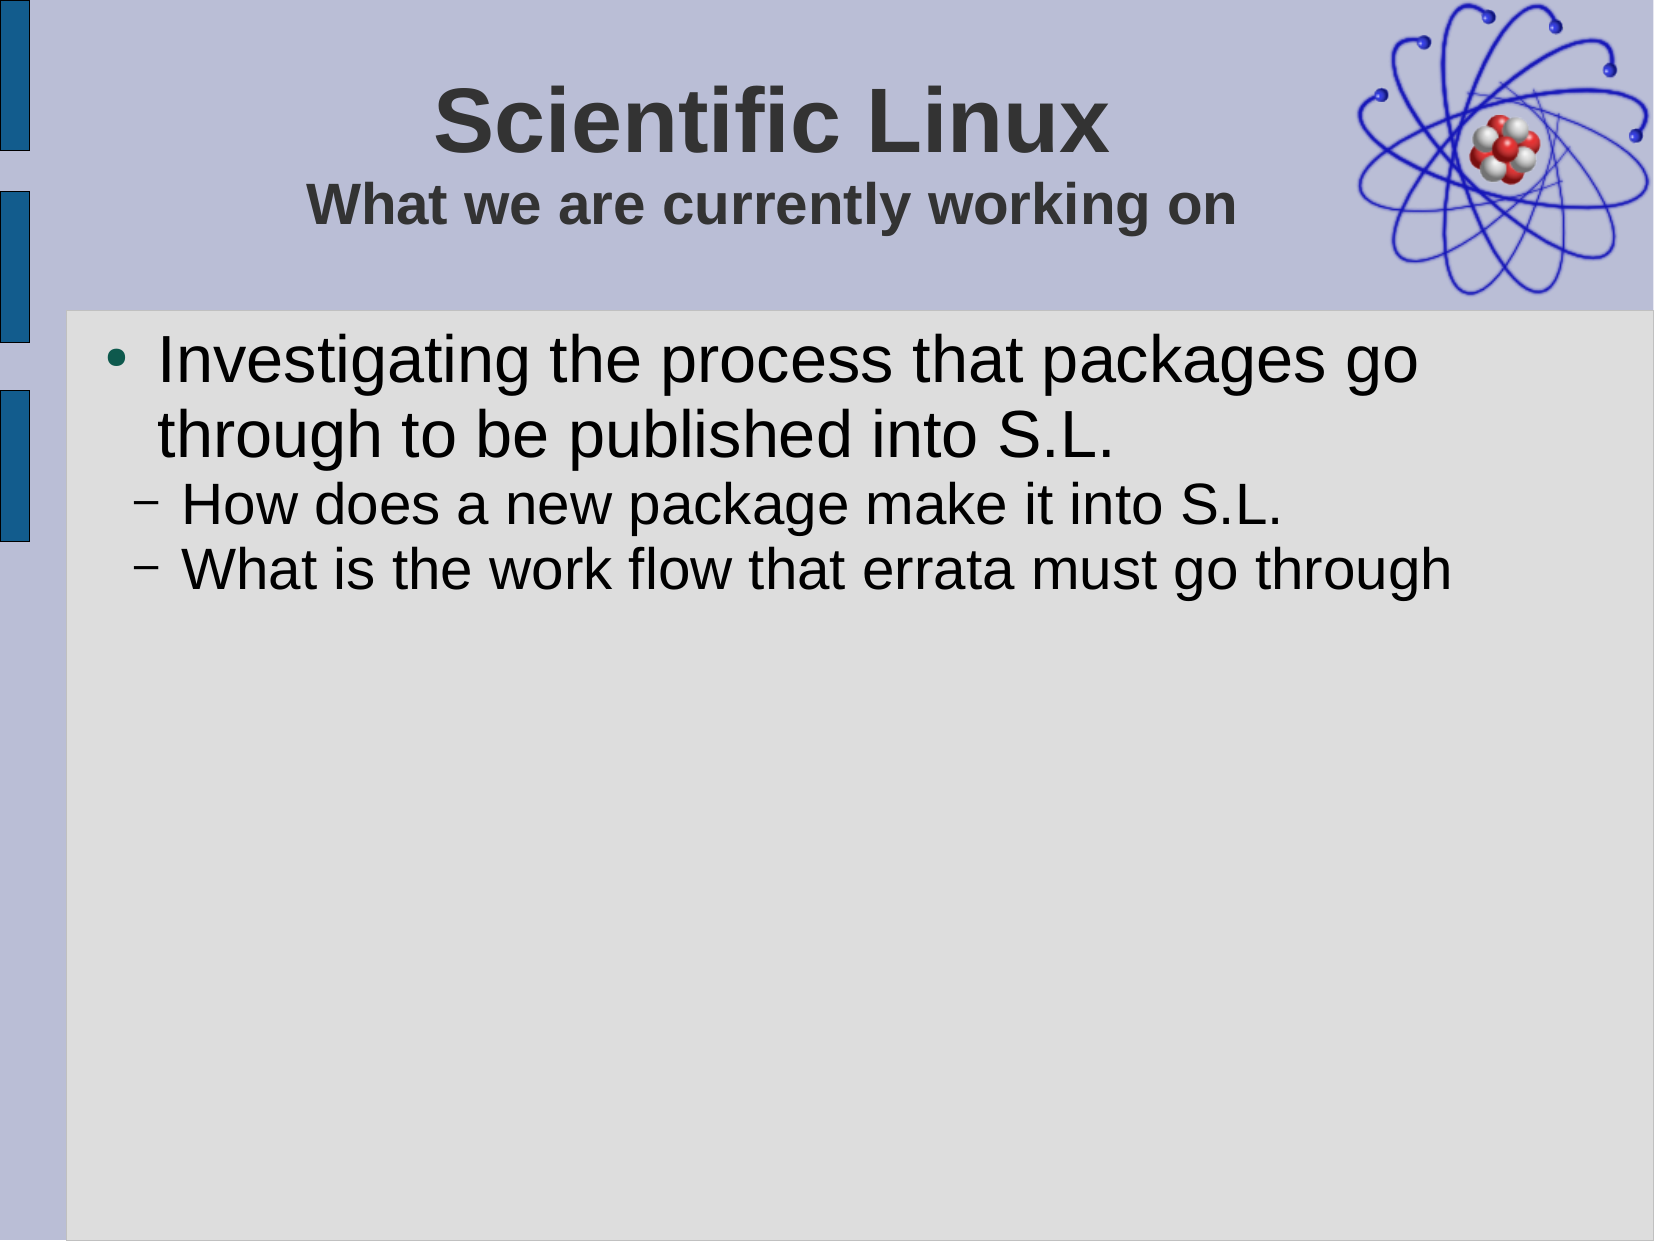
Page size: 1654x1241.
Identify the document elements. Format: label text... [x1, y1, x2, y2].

title Scientific Linux What we are currently working on [82, 49, 1353, 257]
picture [1353, 0, 1654, 301]
list Investigating the process that packages go through to be published into S.L. How does a new package make it into S.L. What is the work flow that errata must go through [86, 321, 1576, 1045]
